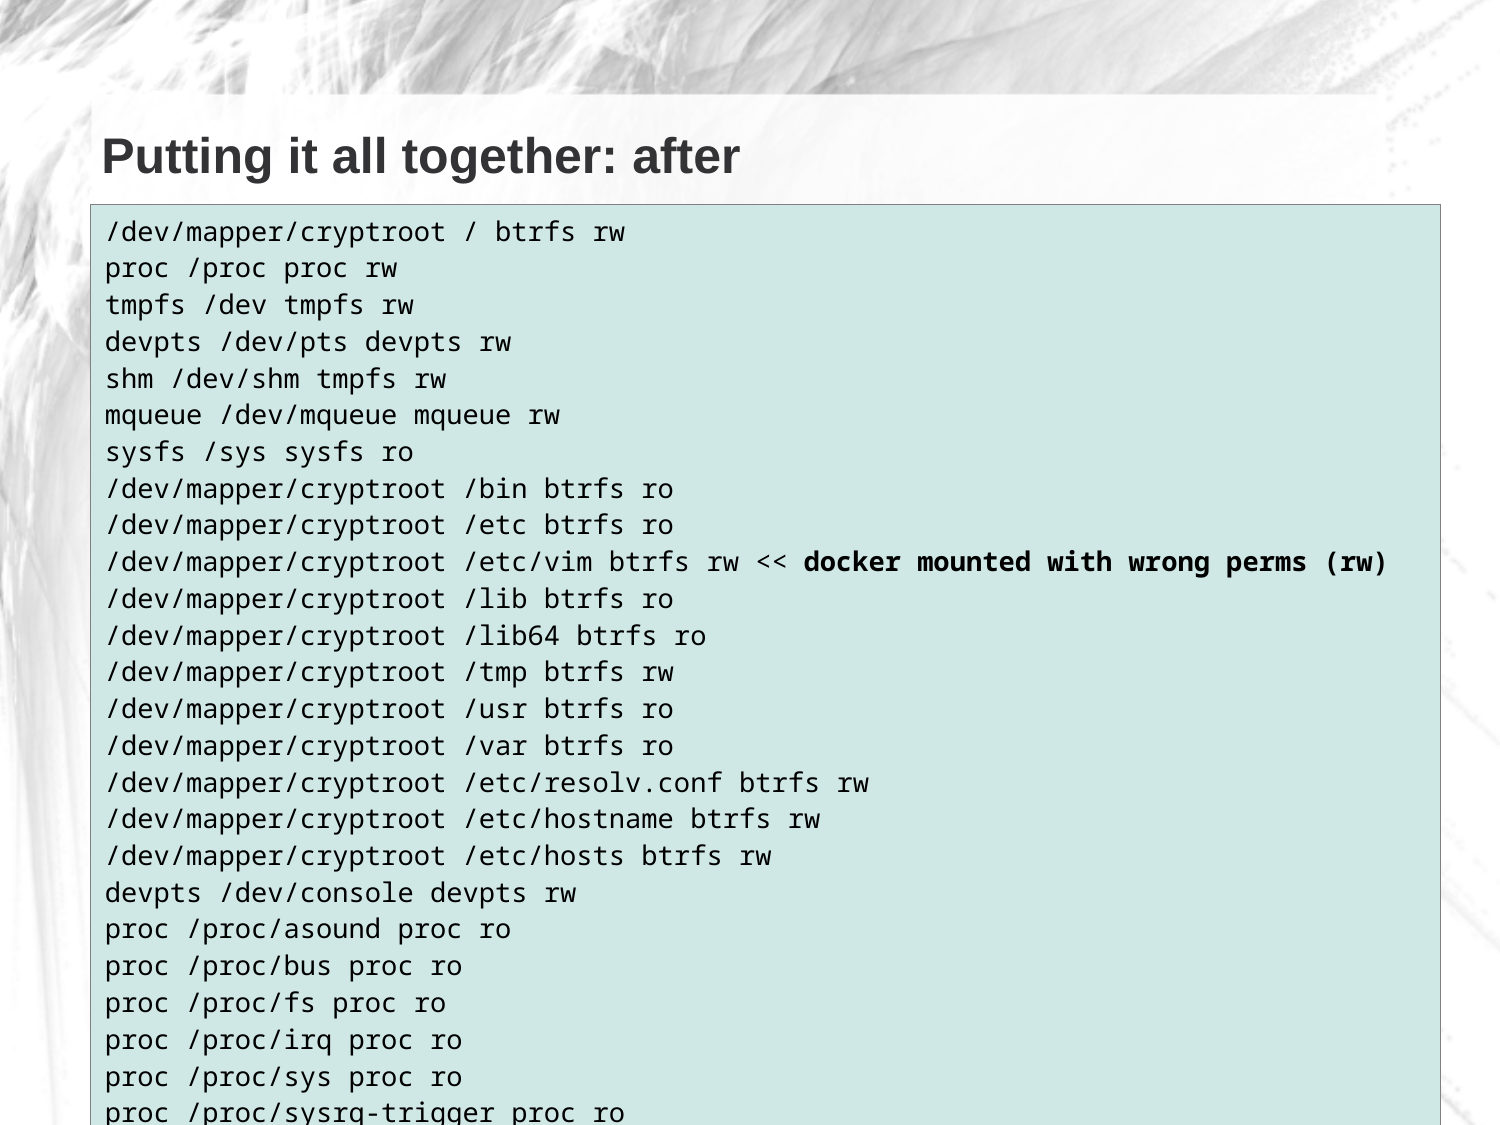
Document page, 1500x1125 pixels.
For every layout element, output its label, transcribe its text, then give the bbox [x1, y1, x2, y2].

title Putting it all together: after [61, 108, 1412, 205]
picture [0, 0, 1500, 1125]
text_box /dev/mapper/cryptroot / btrfs rw proc /proc proc rw tmpfs /dev tmpfs rw devpts /dev/pts devpts rw shm /dev/shm tmpfs rw mqueue /dev/mqueue mqueue rw sysfs /sys sysfs ro /dev/mapper/cryptroot /bin btrfs ro /dev/mapper/cryptroot /etc btrfs ro /dev/mapper/cryptroot /etc/vim btrfs rw << docker mounted with wrong perms (rw) /dev/mapper/cryptroot /lib btrfs ro /dev/mapper/cryptroot /lib64 btrfs ro /dev/mapper/cryptroot /tmp btrfs rw /dev/mapper/cryptroot /usr btrfs ro /dev/mapper/cryptroot /var btrfs ro /dev/mapper/cryptroot /etc/resolv.conf btrfs rw /dev/mapper/cryptroot /etc/hostname btrfs rw /dev/mapper/cryptroot /etc/hosts btrfs rw devpts /dev/console devpts rw proc /proc/asound proc ro proc /proc/bus proc ro proc /proc/fs proc ro proc /proc/irq proc ro proc /proc/sys proc ro proc /proc/sysrq-trigger proc ro tmpfs /proc/kcore tmpfs rw tmpfs /proc/latency_stats tmpfs rw tmpfs /proc/timer_stats tmpfs rw [90, 204, 1441, 1104]
